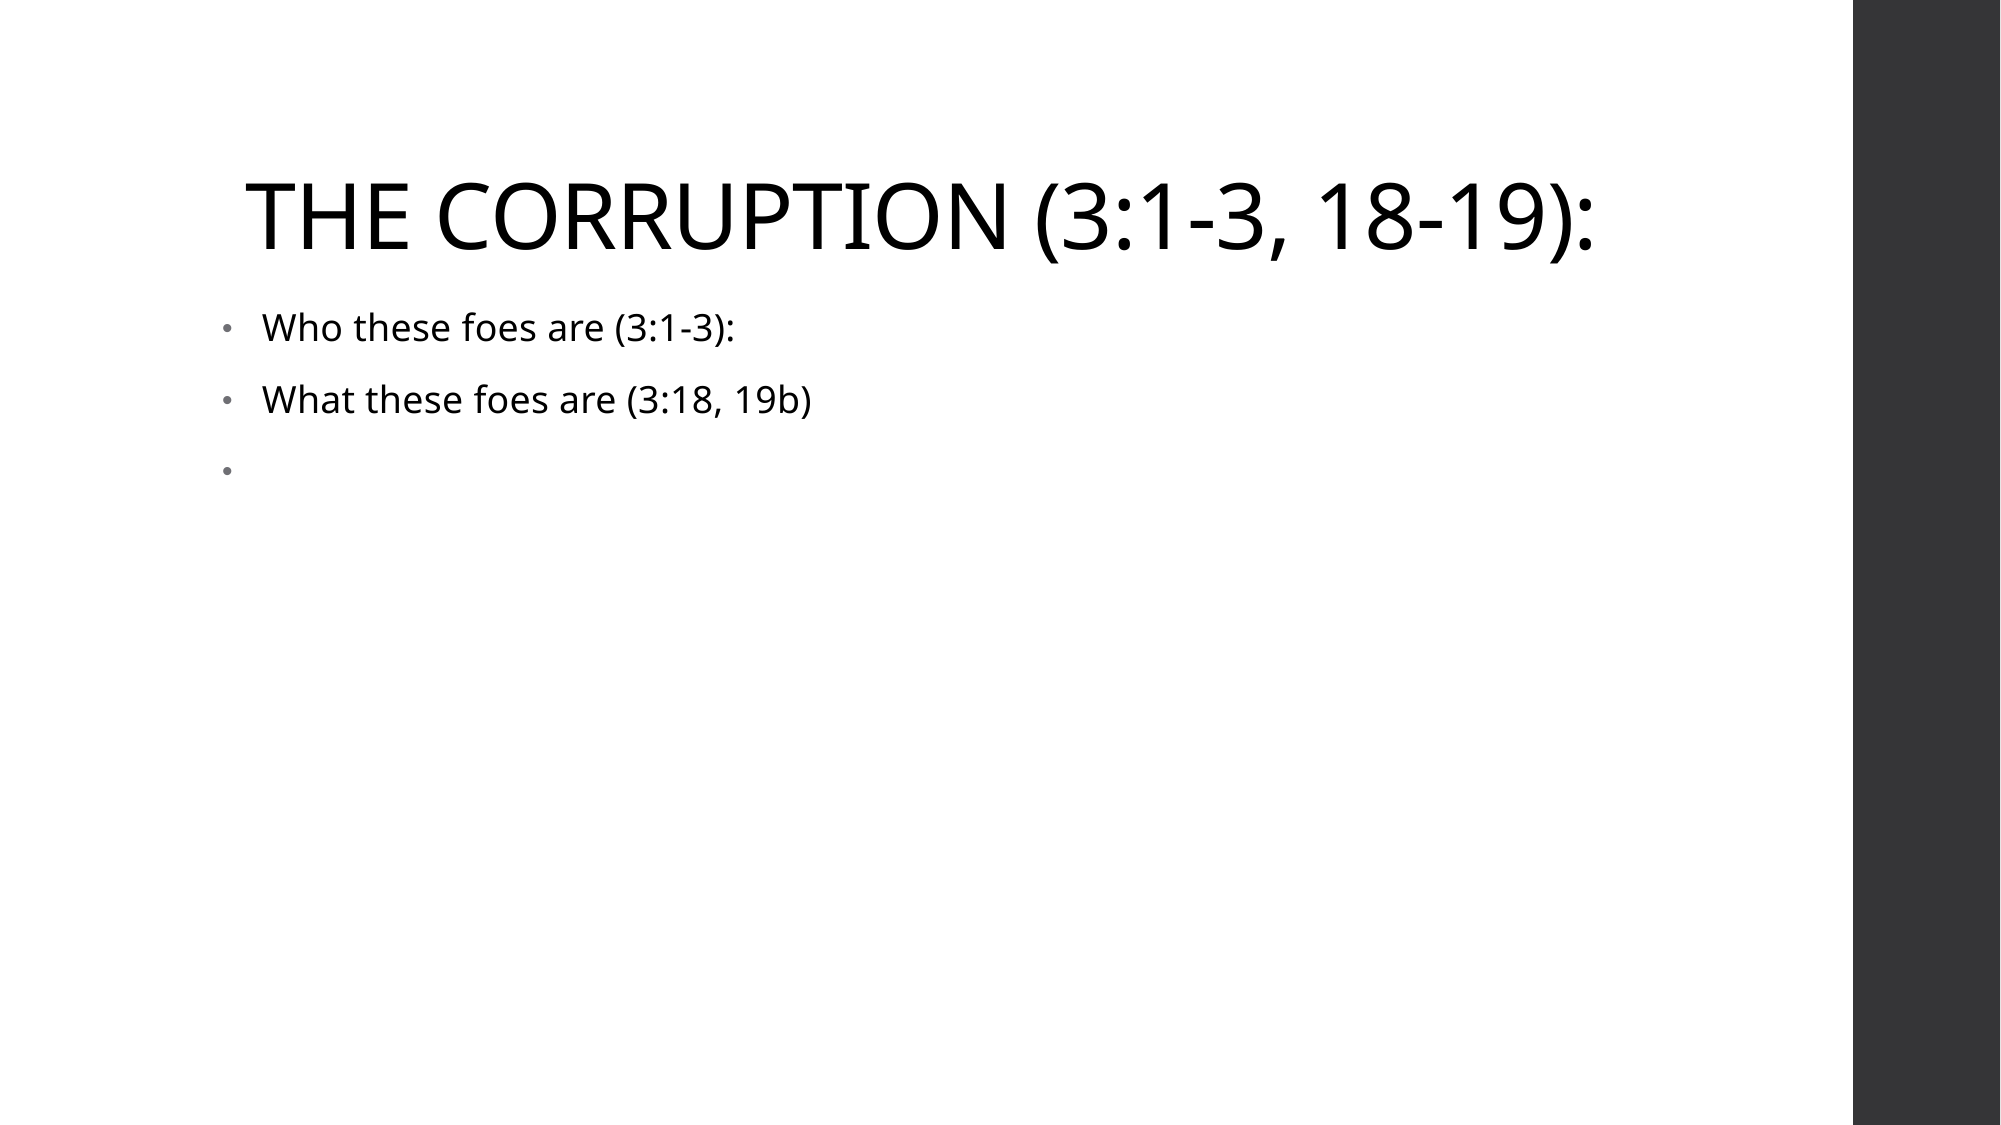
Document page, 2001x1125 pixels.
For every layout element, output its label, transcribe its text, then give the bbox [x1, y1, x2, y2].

title THE CORRUPTION (3:1-3, 18-19): [206, 60, 1797, 278]
list Who these foes are (3:1-3): What these foes are (3:18, 19b) [206, 299, 1617, 1014]
